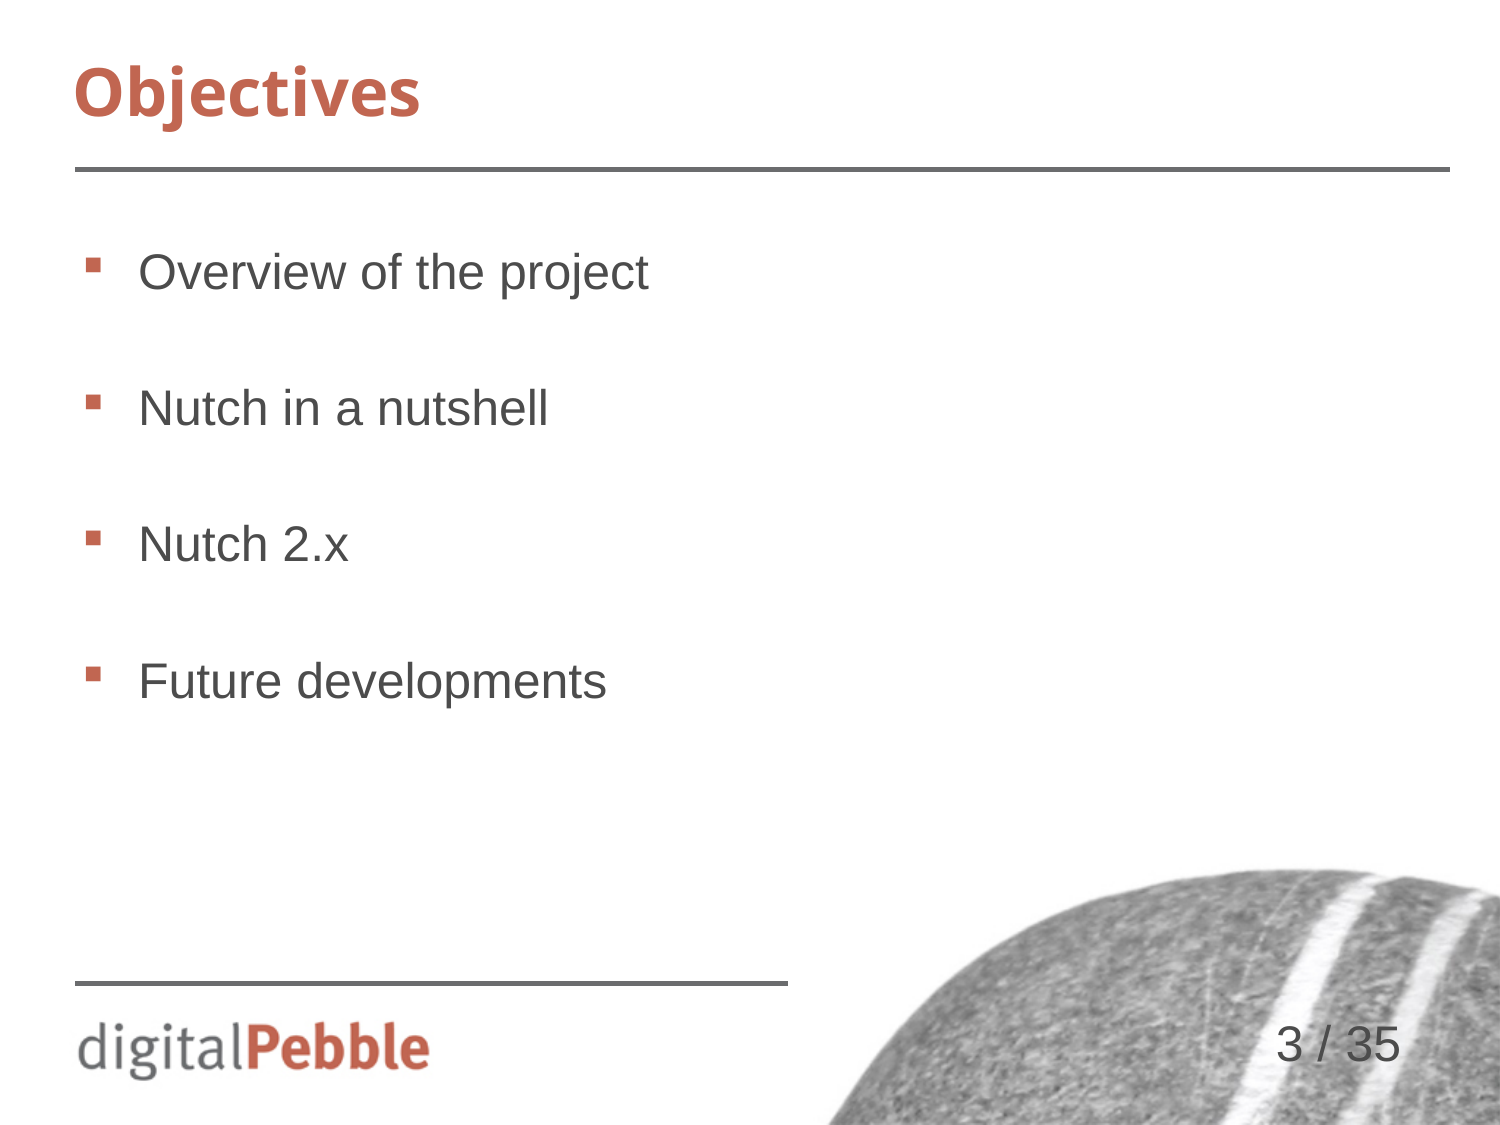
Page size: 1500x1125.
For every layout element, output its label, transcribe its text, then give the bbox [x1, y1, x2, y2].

list Overview of the project Nutch in a nutshell Nutch 2.x Future developments [67, 236, 1447, 886]
title Objectives [57, 37, 1438, 174]
picture [0, 0, 1500, 1125]
